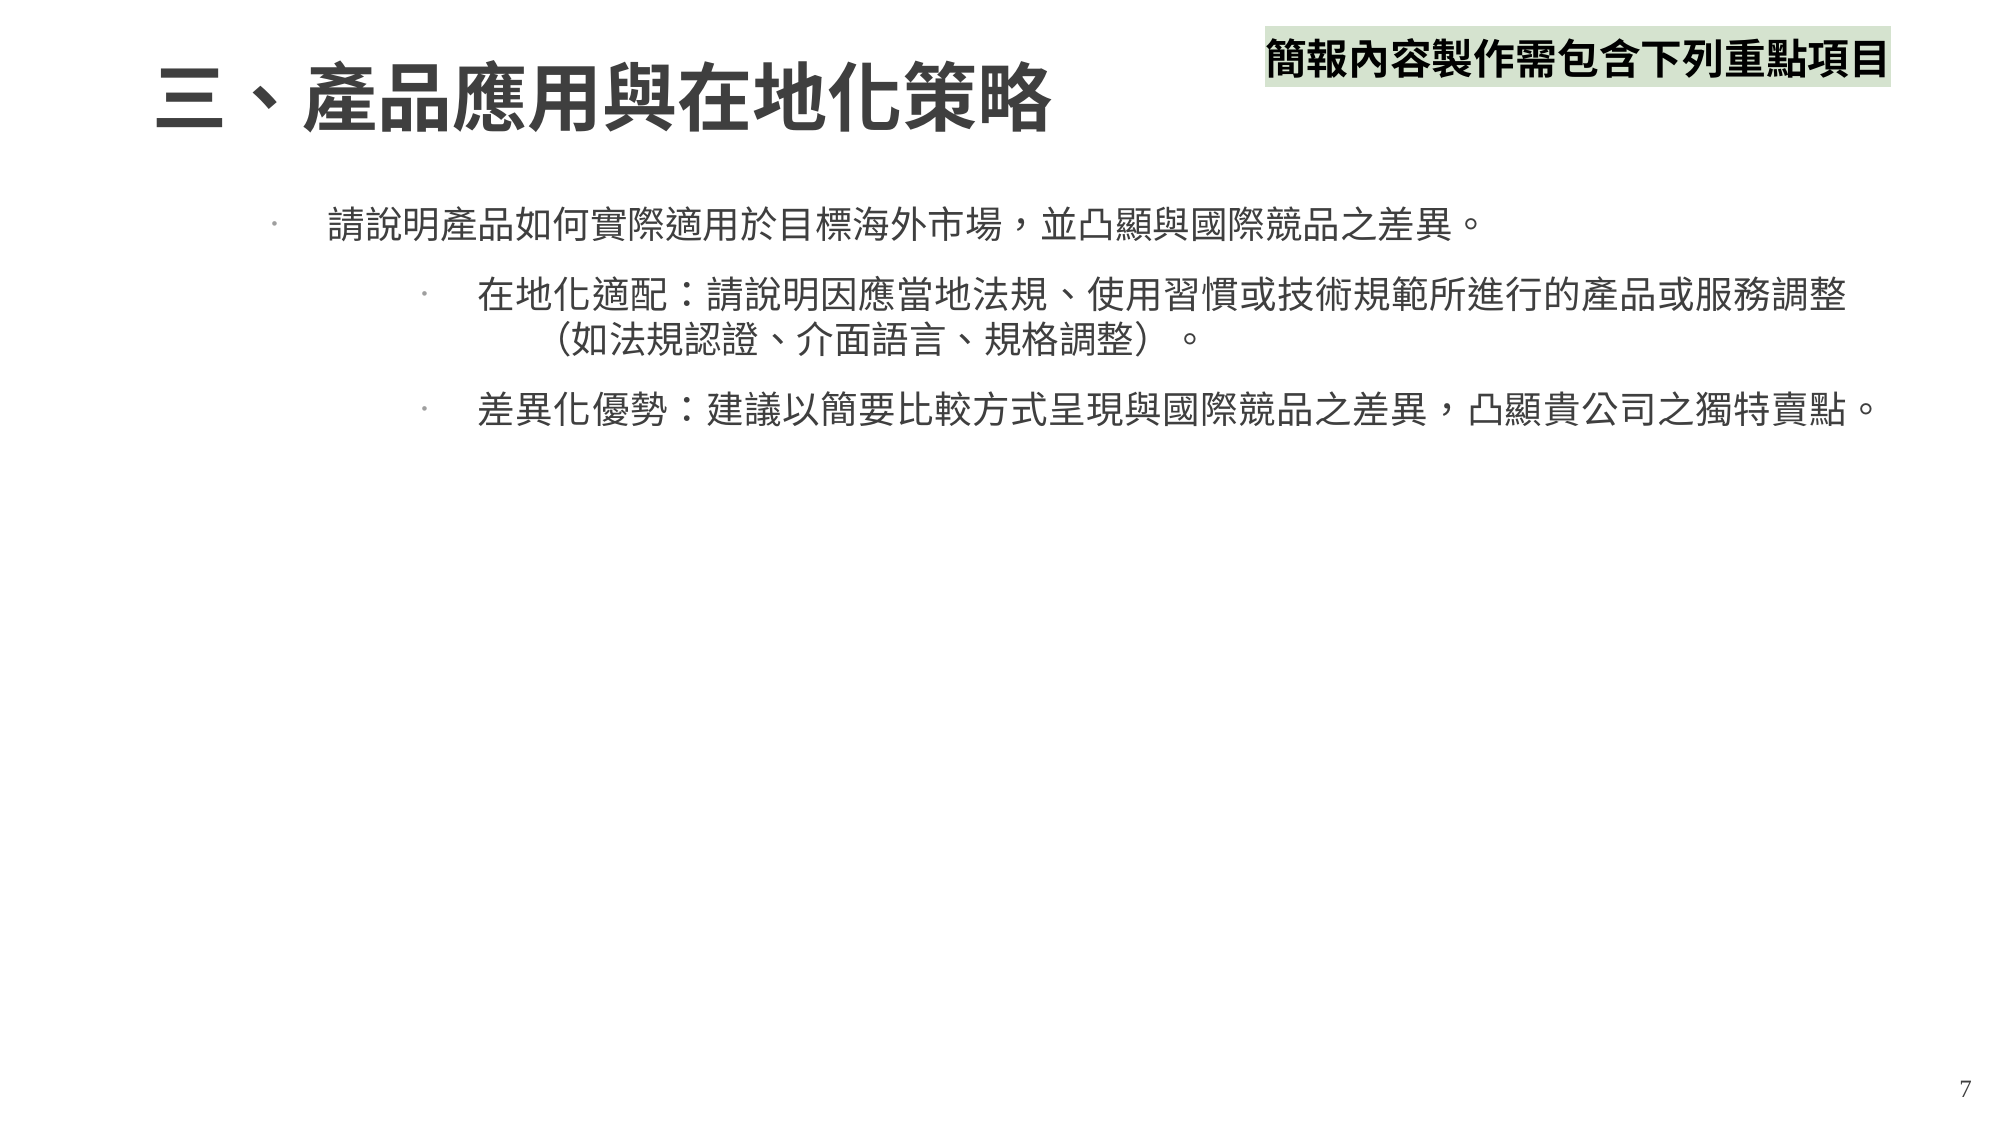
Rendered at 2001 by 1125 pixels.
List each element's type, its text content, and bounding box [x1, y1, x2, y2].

title 三、產品應用與在地化策略 [137, 49, 1863, 153]
text_box 7 [1931, 1062, 2000, 1113]
list 請說明產品如何實際適用於目標海外市場，並凸顯與國際競品之差異。 在地化適配：請說明因應當地法規、使用習慣或技術規範所進行的產品或服務調整（如法規認證、介面語言、規格調整）。 差異化優勢：建議以簡要比較方式呈現與國際競品之差異，凸顯貴公司之獨特賣點。 [137, 193, 1863, 1036]
text_box 簡報內容製作需包含下列重點項目 [1174, 26, 1983, 91]
